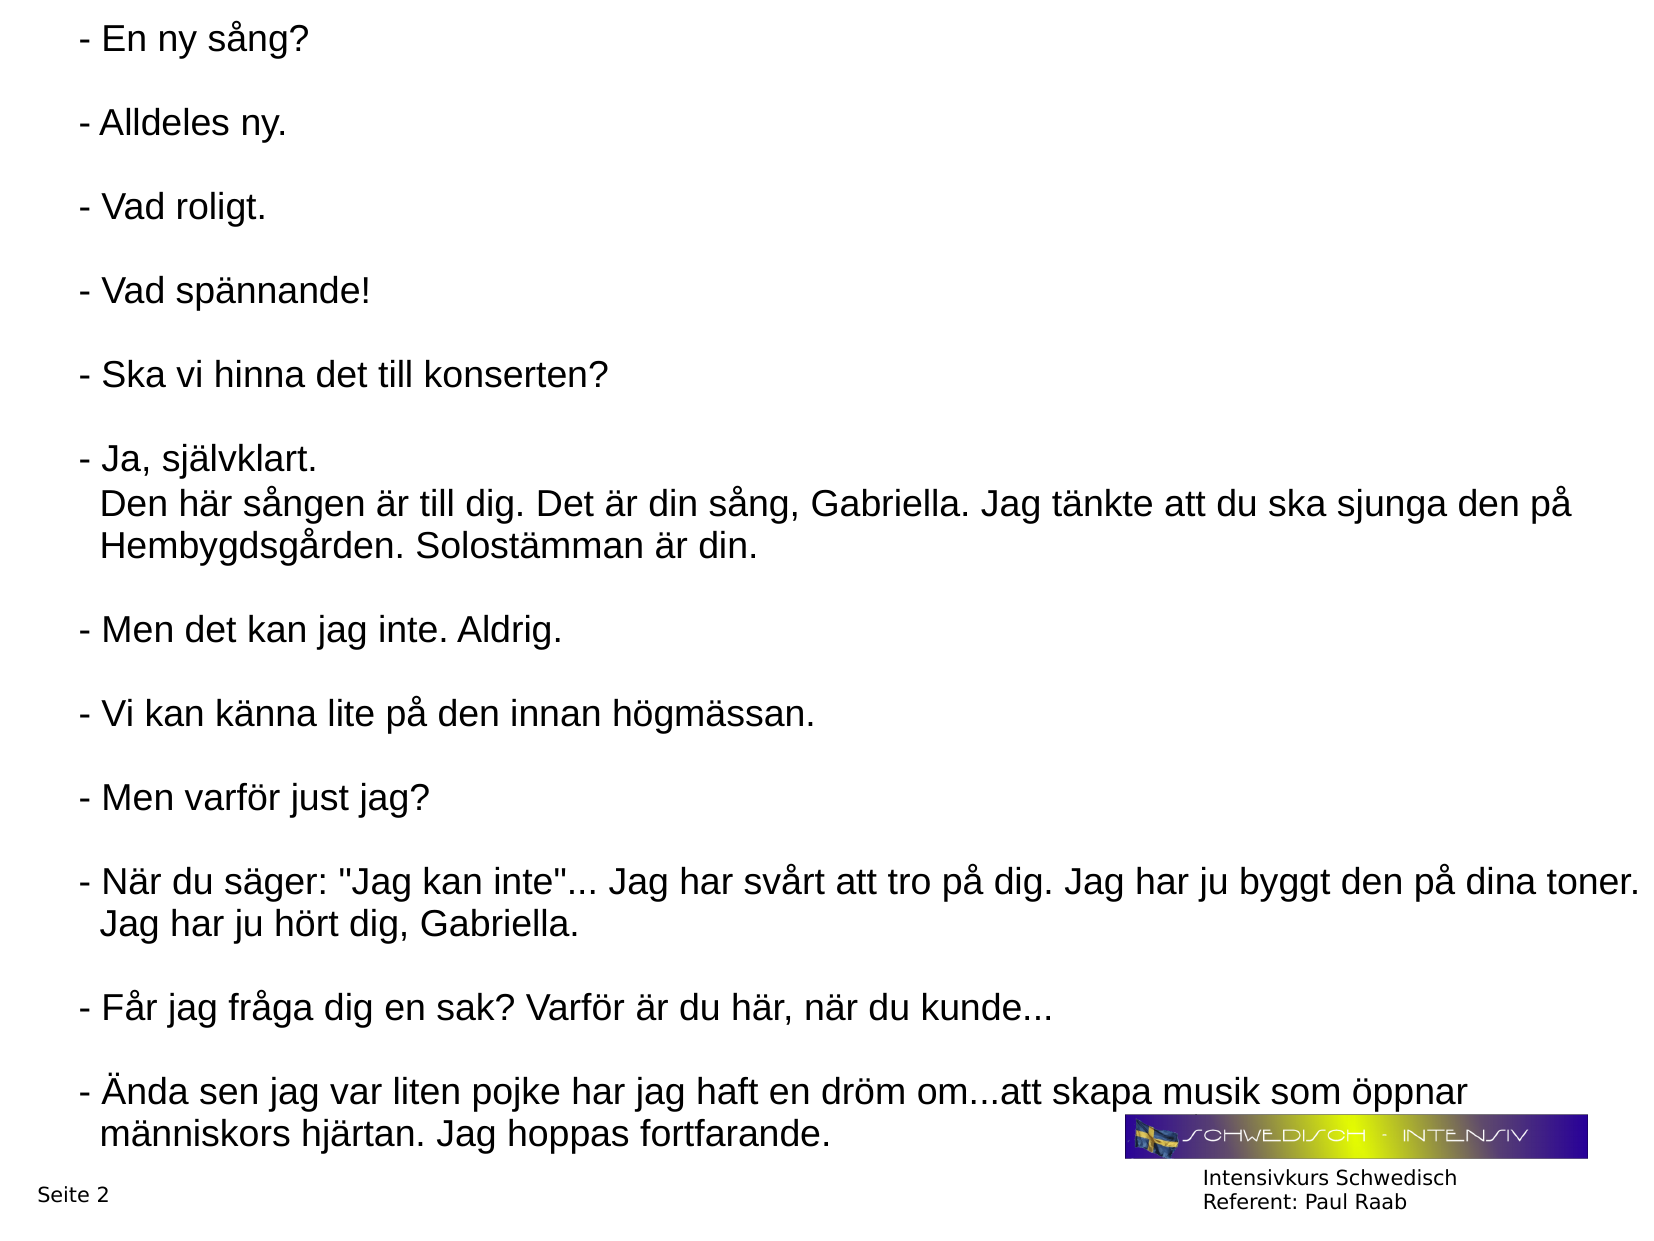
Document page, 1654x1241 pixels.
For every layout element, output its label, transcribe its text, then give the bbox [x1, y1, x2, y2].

text_box Den här sången är till dig. Det är din sång, Gabriella. Jag tänkte att du ska sjunga den på Hembygdsgården. Solostämman är din. - Men det kan jag inte. Aldrig. - Vi kan känna lite på den innan högmässan. - Men varför just jag? - När du säger: "Jag kan inte"... Jag har svårt att tro på dig. Jag har ju byggt den på dina toner. Jag har ju hört dig, Gabriella. - Får jag fråga dig en sak? Varför är du här, när du kunde... - Ända sen jag var liten pojke har jag haft en dröm om...att skapa musik som öppnar människors hjärtan. Jag hoppas fortfarande. [63, 475, 1654, 1205]
text_box - En ny sång? - Alldeles ny. - Vad roligt. - Vad spännande! - Ska vi hinna det till konserten? - Ja, självklart. [63, 10, 677, 475]
